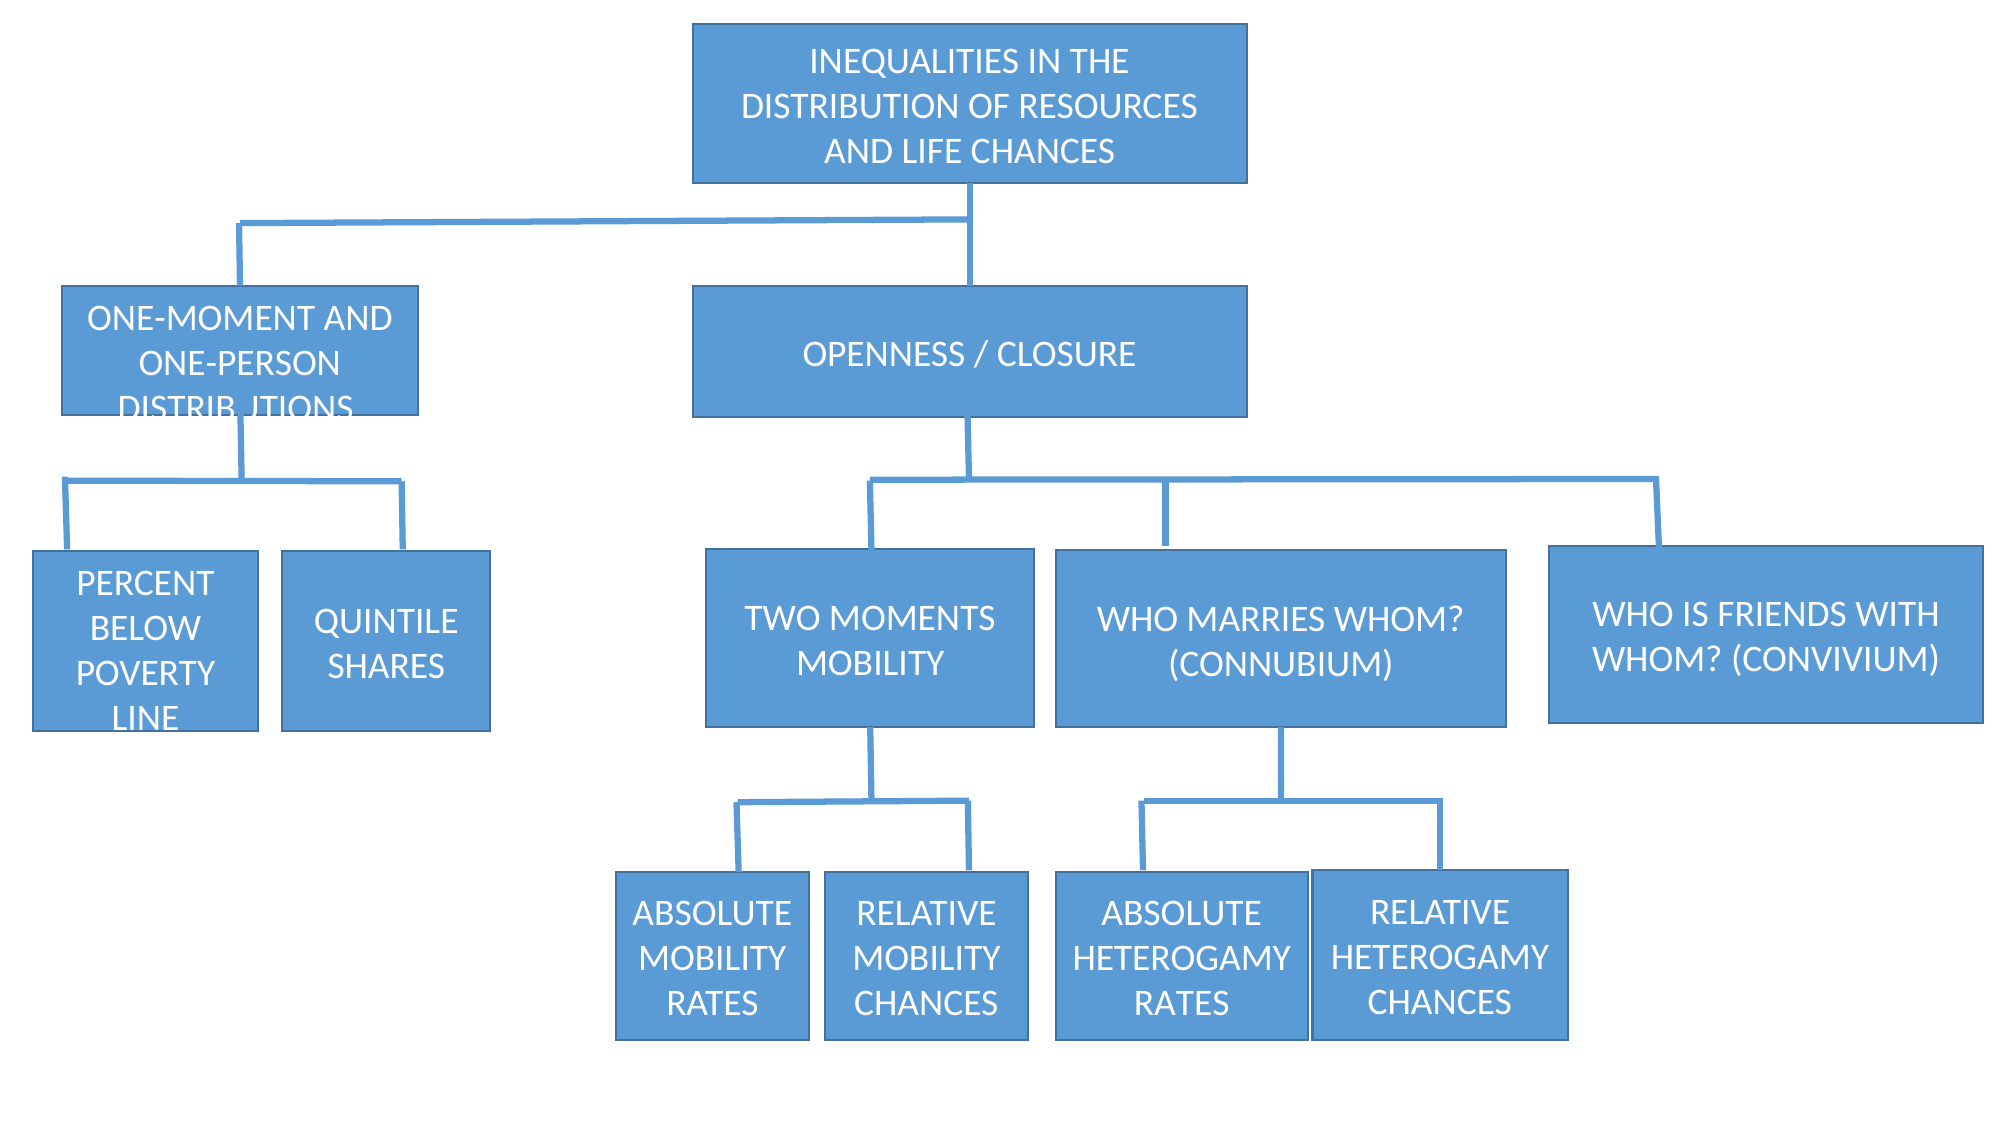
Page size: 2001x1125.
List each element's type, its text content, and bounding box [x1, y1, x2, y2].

text_box TWO MOMENTS MOBILITY [706, 549, 1034, 727]
text_box RELATIVE MOBILITY CHANCES [825, 872, 1028, 1040]
text_box WHO MARRIES WHOM? (CONNUBIUM) [1056, 550, 1506, 727]
text_box QUINTILE SHARES [282, 551, 490, 731]
text_box RELATIVE HETEROGAMY CHANCES [1313, 870, 1568, 1040]
text_box ONE-MOMENT AND ONE-PERSON DISTRIBUTIONS [62, 286, 418, 415]
text_box ABSOLUTE MOBILITY RATES [616, 872, 809, 1040]
text_box OPENNESS / CLOSURE [693, 286, 1247, 417]
text_box WHO IS FRIENDS WITH WHOM? (CONVIVIUM) [1549, 546, 1983, 723]
text_box PERCENT BELOW POVERTY LINE [33, 551, 258, 731]
text_box INEQUALITIES IN THE DISTRIBUTION OF RESOURCES AND LIFE CHANCES [693, 24, 1247, 183]
text_box ABSOLUTE HETEROGAMY RATES [1056, 872, 1308, 1040]
